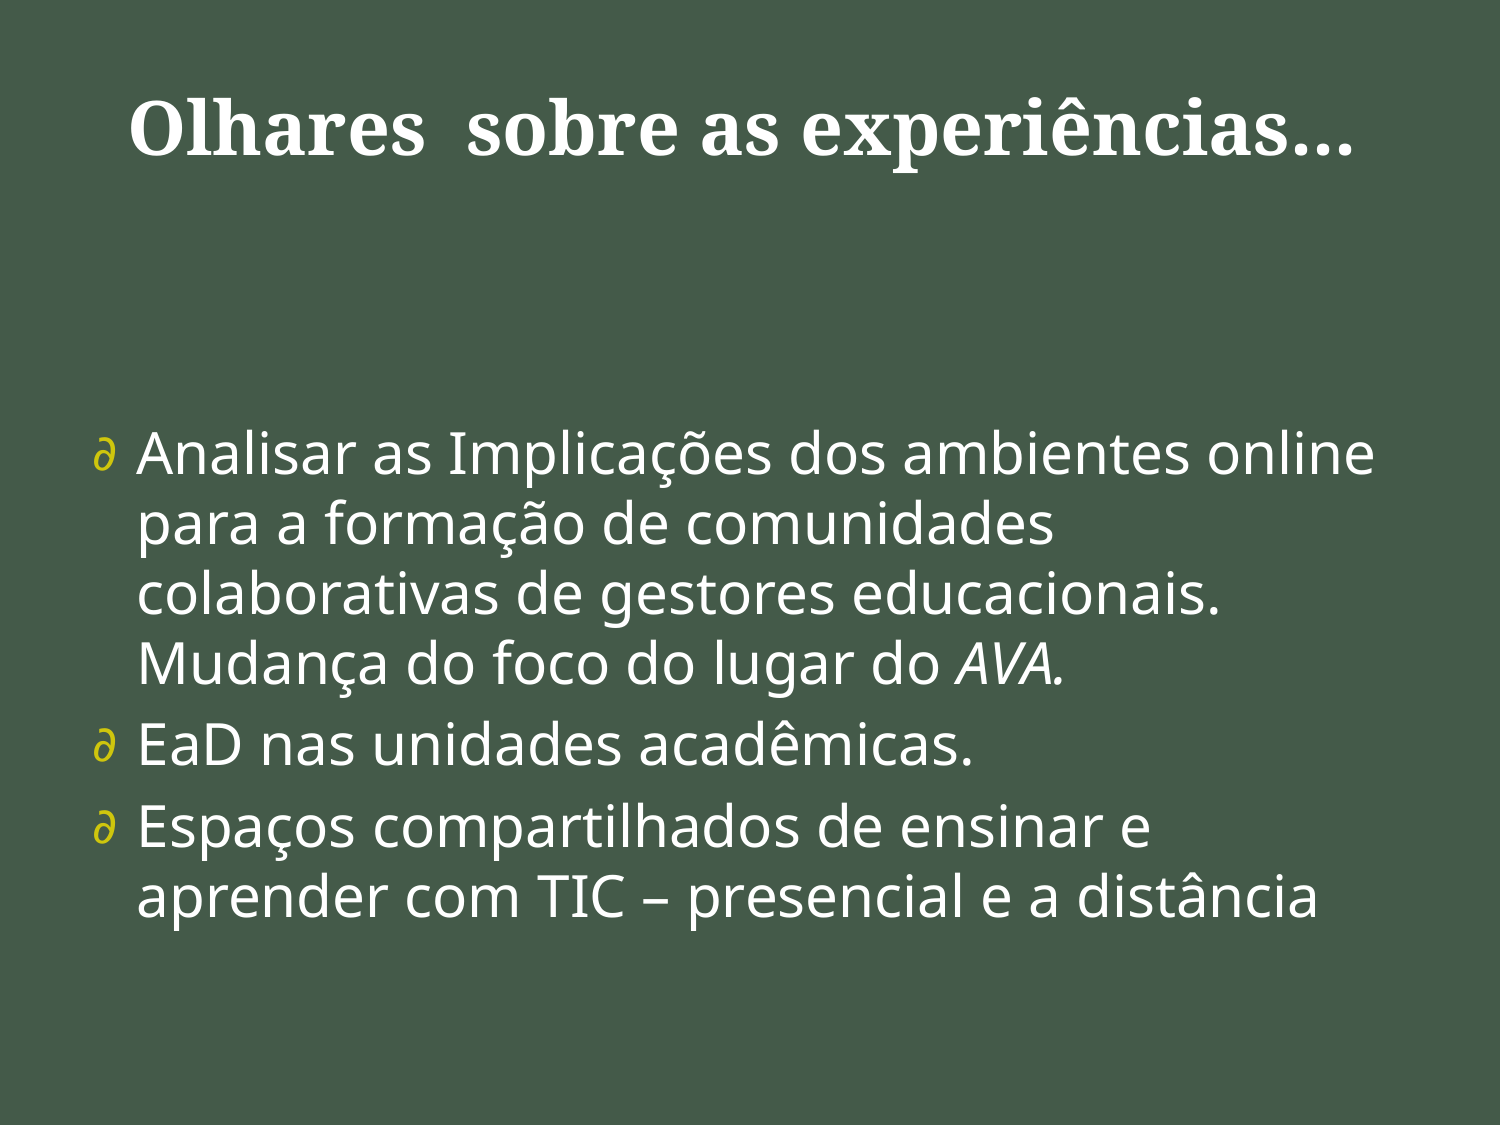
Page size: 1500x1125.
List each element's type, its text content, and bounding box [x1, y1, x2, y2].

list Analisar as Implicações dos ambientes online para a formação de comunidades colaborativas de gestores educacionais. Mudança do foco do lugar do AVA. EaD nas unidades acadêmicas. Espaços compartilhados de ensinar e aprender com TIC – presencial e a distância [76, 408, 1412, 1047]
title Olhares sobre as experiências... [41, 42, 1424, 209]
